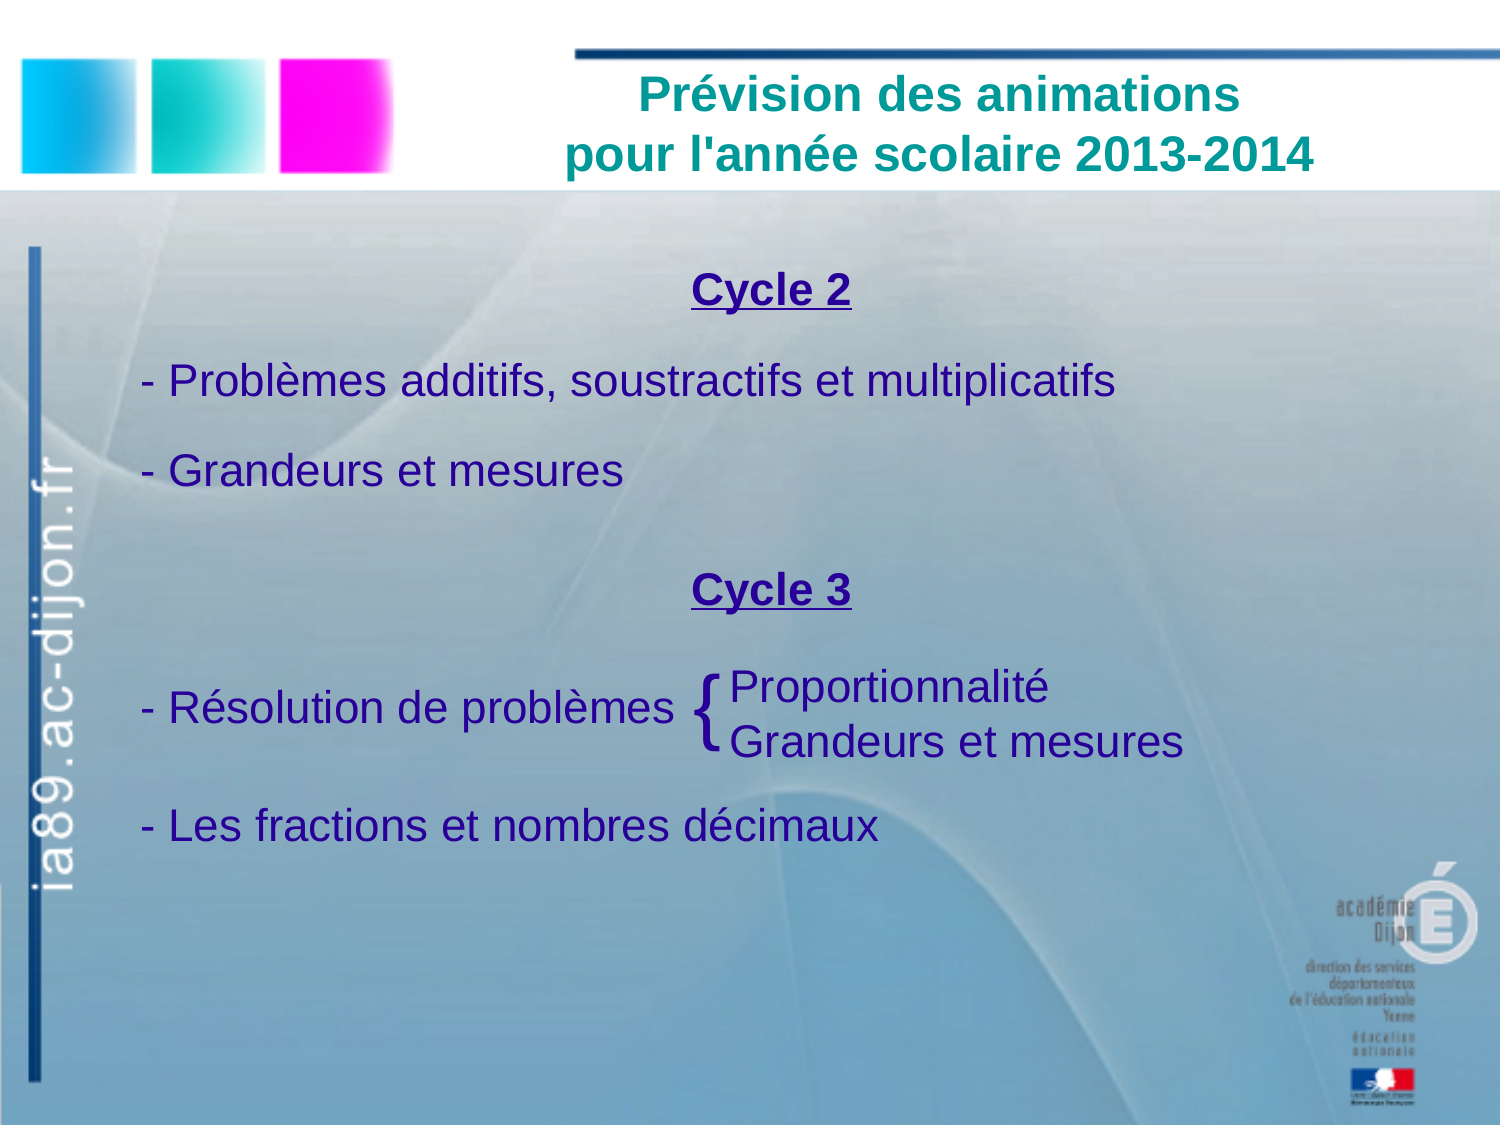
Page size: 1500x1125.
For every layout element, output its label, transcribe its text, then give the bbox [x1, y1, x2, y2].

picture [0, 0, 1500, 1125]
list Cycle 2 - Problèmes additifs, soustractifs et multiplicatifs - Grandeurs et mesures Cycle 3 - Résolution de problèmes - Les fractions et nombres décimaux [125, 224, 1418, 1040]
text_box { [679, 643, 751, 759]
title Prévision des animations pour l'année scolaire 2013-2014 [454, 42, 1426, 200]
text_box Proportionnalité Grandeurs et mesures [714, 648, 1235, 774]
